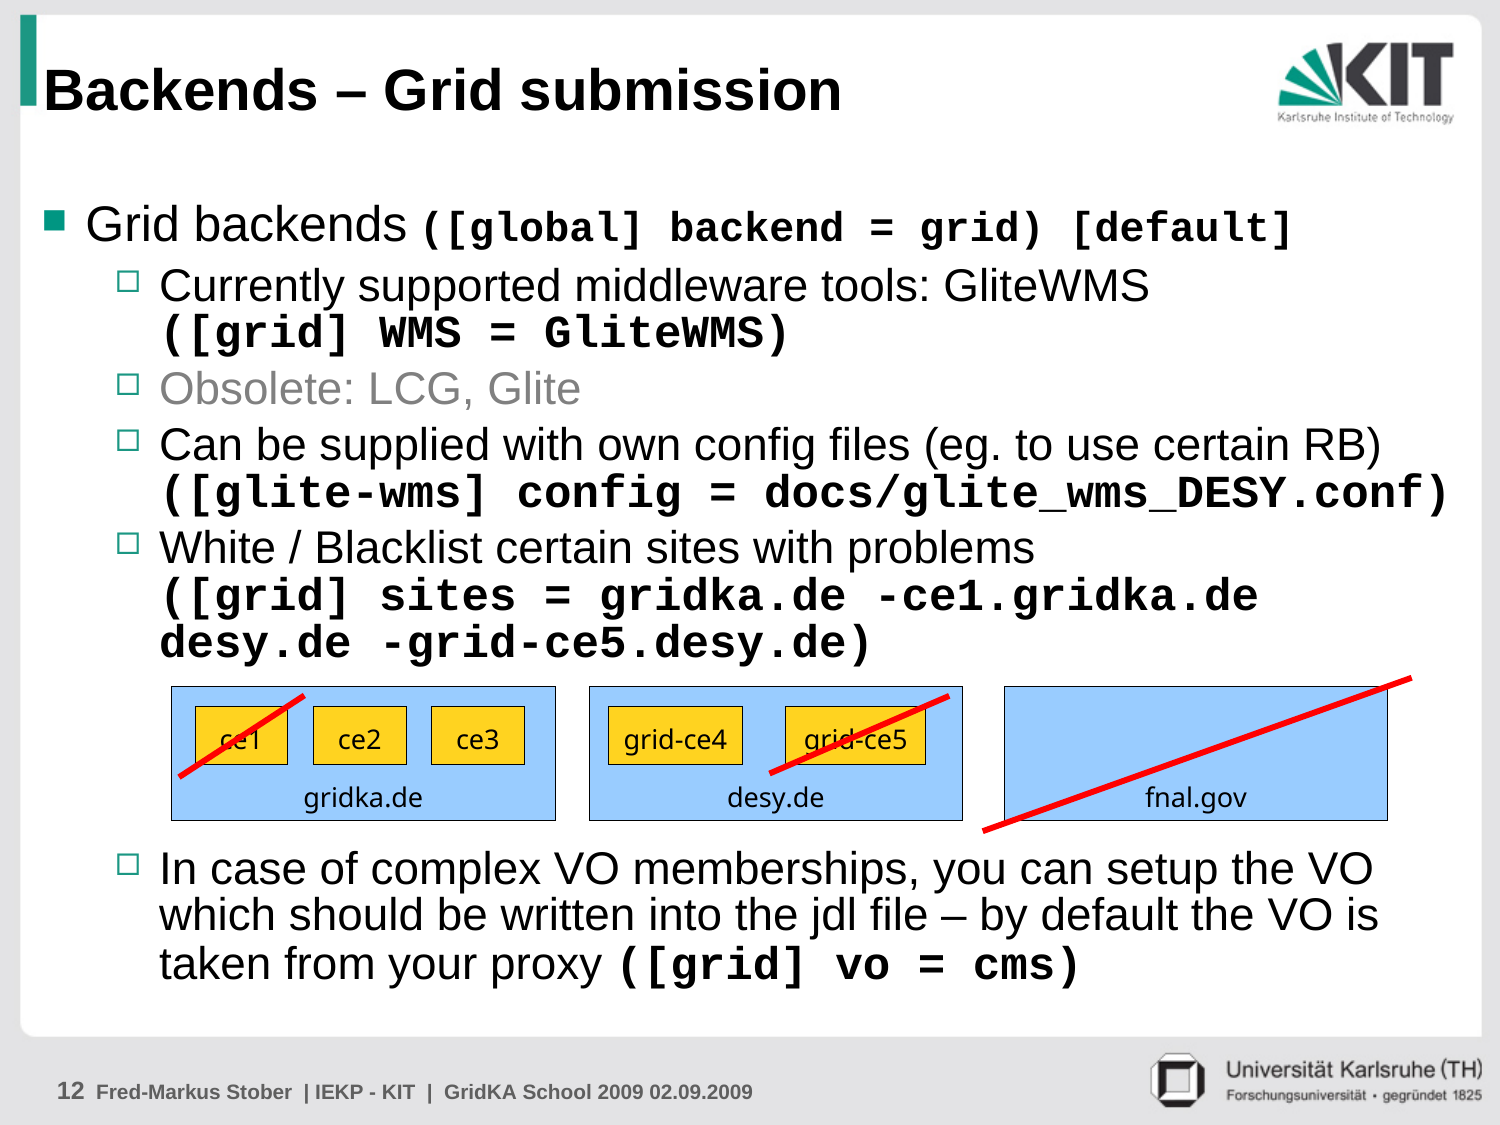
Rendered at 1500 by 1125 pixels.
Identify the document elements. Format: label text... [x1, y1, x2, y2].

text_box grid-ce4 [608, 706, 743, 765]
text_box ce3 [431, 706, 525, 765]
text_box grid-ce5 [785, 706, 916, 763]
text_box ce1 [205, 711, 288, 765]
text_box fnal.gov [1004, 686, 1376, 820]
text_box ce2 [313, 706, 407, 765]
picture [0, 0, 1500, 1125]
text_box desy.de [589, 686, 963, 821]
text_box ce1 [195, 706, 281, 762]
text_box gridka.de [171, 686, 556, 821]
text_box fnal.gov [1023, 690, 1388, 821]
list Grid backends ([global] backend = grid) [default] Currently supported middleware tools: GliteWMS ([grid] WMS = GliteWMS) Obsolete: LCG, Glite Can be supplied with own config files (eg. to use certain RB) ([glite-wms] config = docs/glite_wms_DESY.conf) White / Blacklist certain sites with problems ([grid] sites = gridka.de -ce1.gridka.de desy.de -grid-ce5.desy.de) In case of complex VO memberships, you can setup the VO which should be written into the jdl file – by default the VO is taken from your proxy ([grid] vo = cms) [41, 196, 1459, 1012]
title Backends – Grid submission [43, 40, 1241, 141]
text_box grid-ce5 [800, 710, 926, 765]
